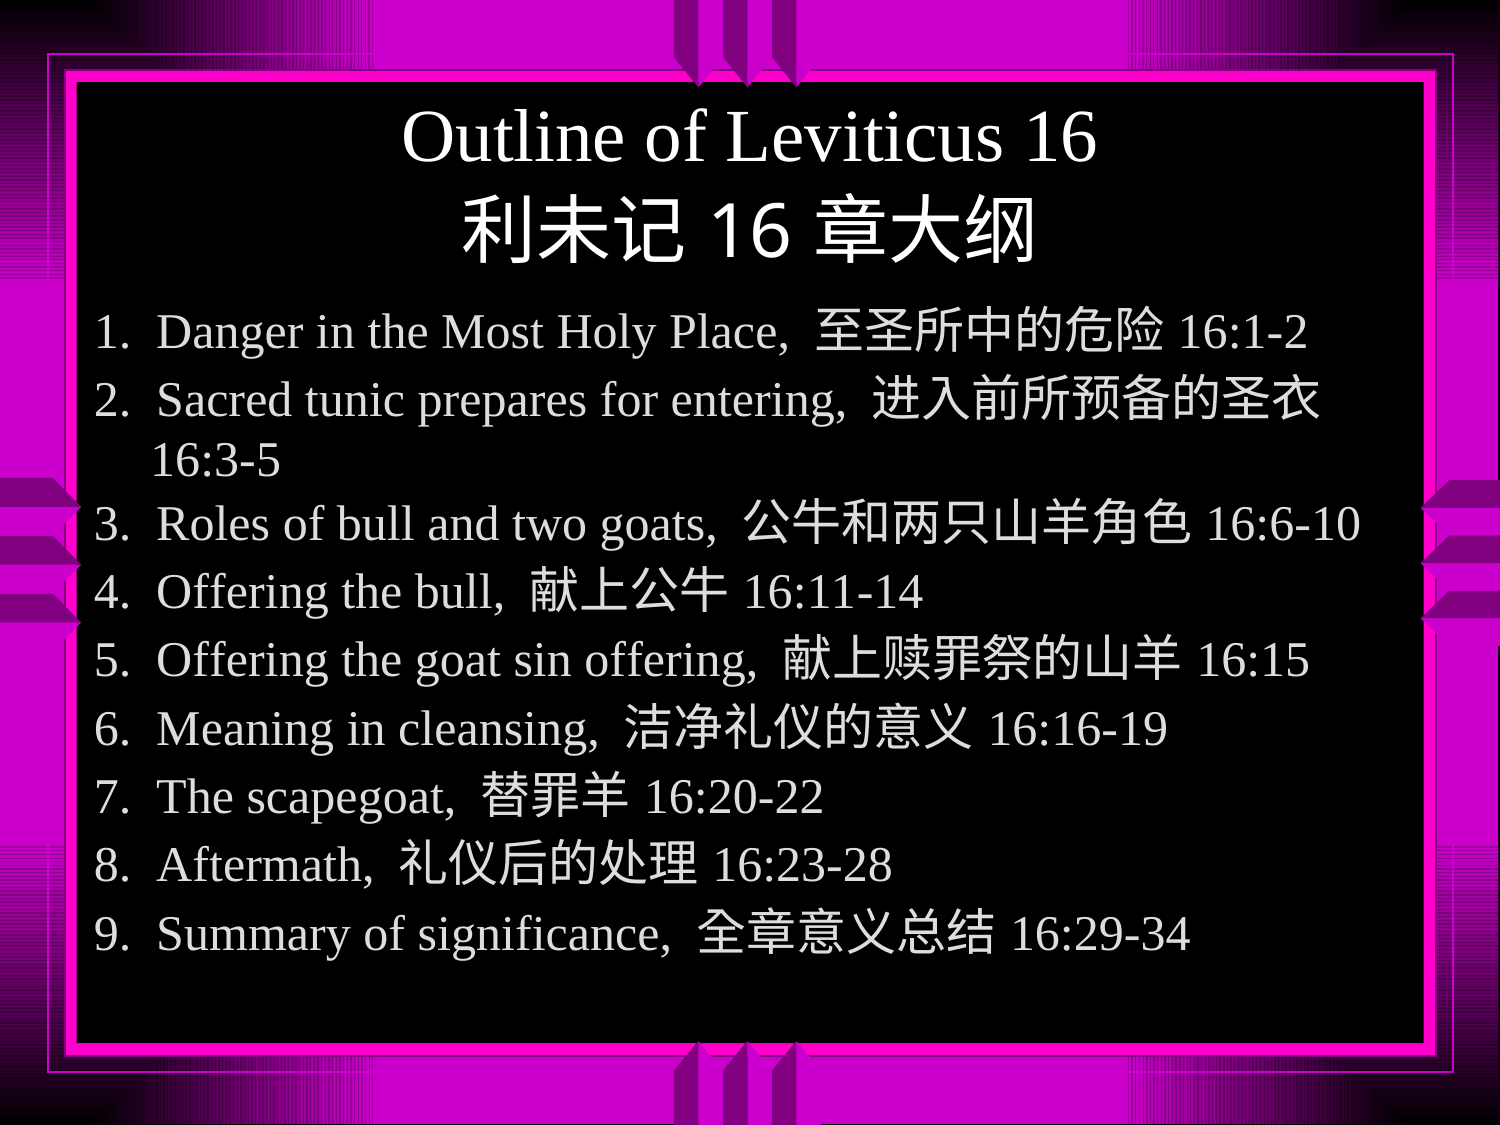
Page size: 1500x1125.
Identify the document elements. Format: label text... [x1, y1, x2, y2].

title Outline of Leviticus 16 利未记16章大纲 [112, 99, 1388, 287]
list 1. Danger in the Most Holy Place, 至圣所中的危险16:1-2 2. Sacred tunic prepares for entering, 进入前所预备的圣衣16:3-5 3. Roles of bull and two goats, 公牛和两只山羊角色16:6-10 4. Offering the bull, 献上公牛16:11-14 5. Offering the goat sin offering, 献上赎罪祭的山羊16:15 6. Meaning in cleansing, 洁净礼仪的意义16:16-19 7. The scapegoat, 替罪羊16:20-22 8. Aftermath, 礼仪后的处理16:23-28 9. Summary of significance, 全章意义总结16:29-34 [78, 287, 1422, 1023]
